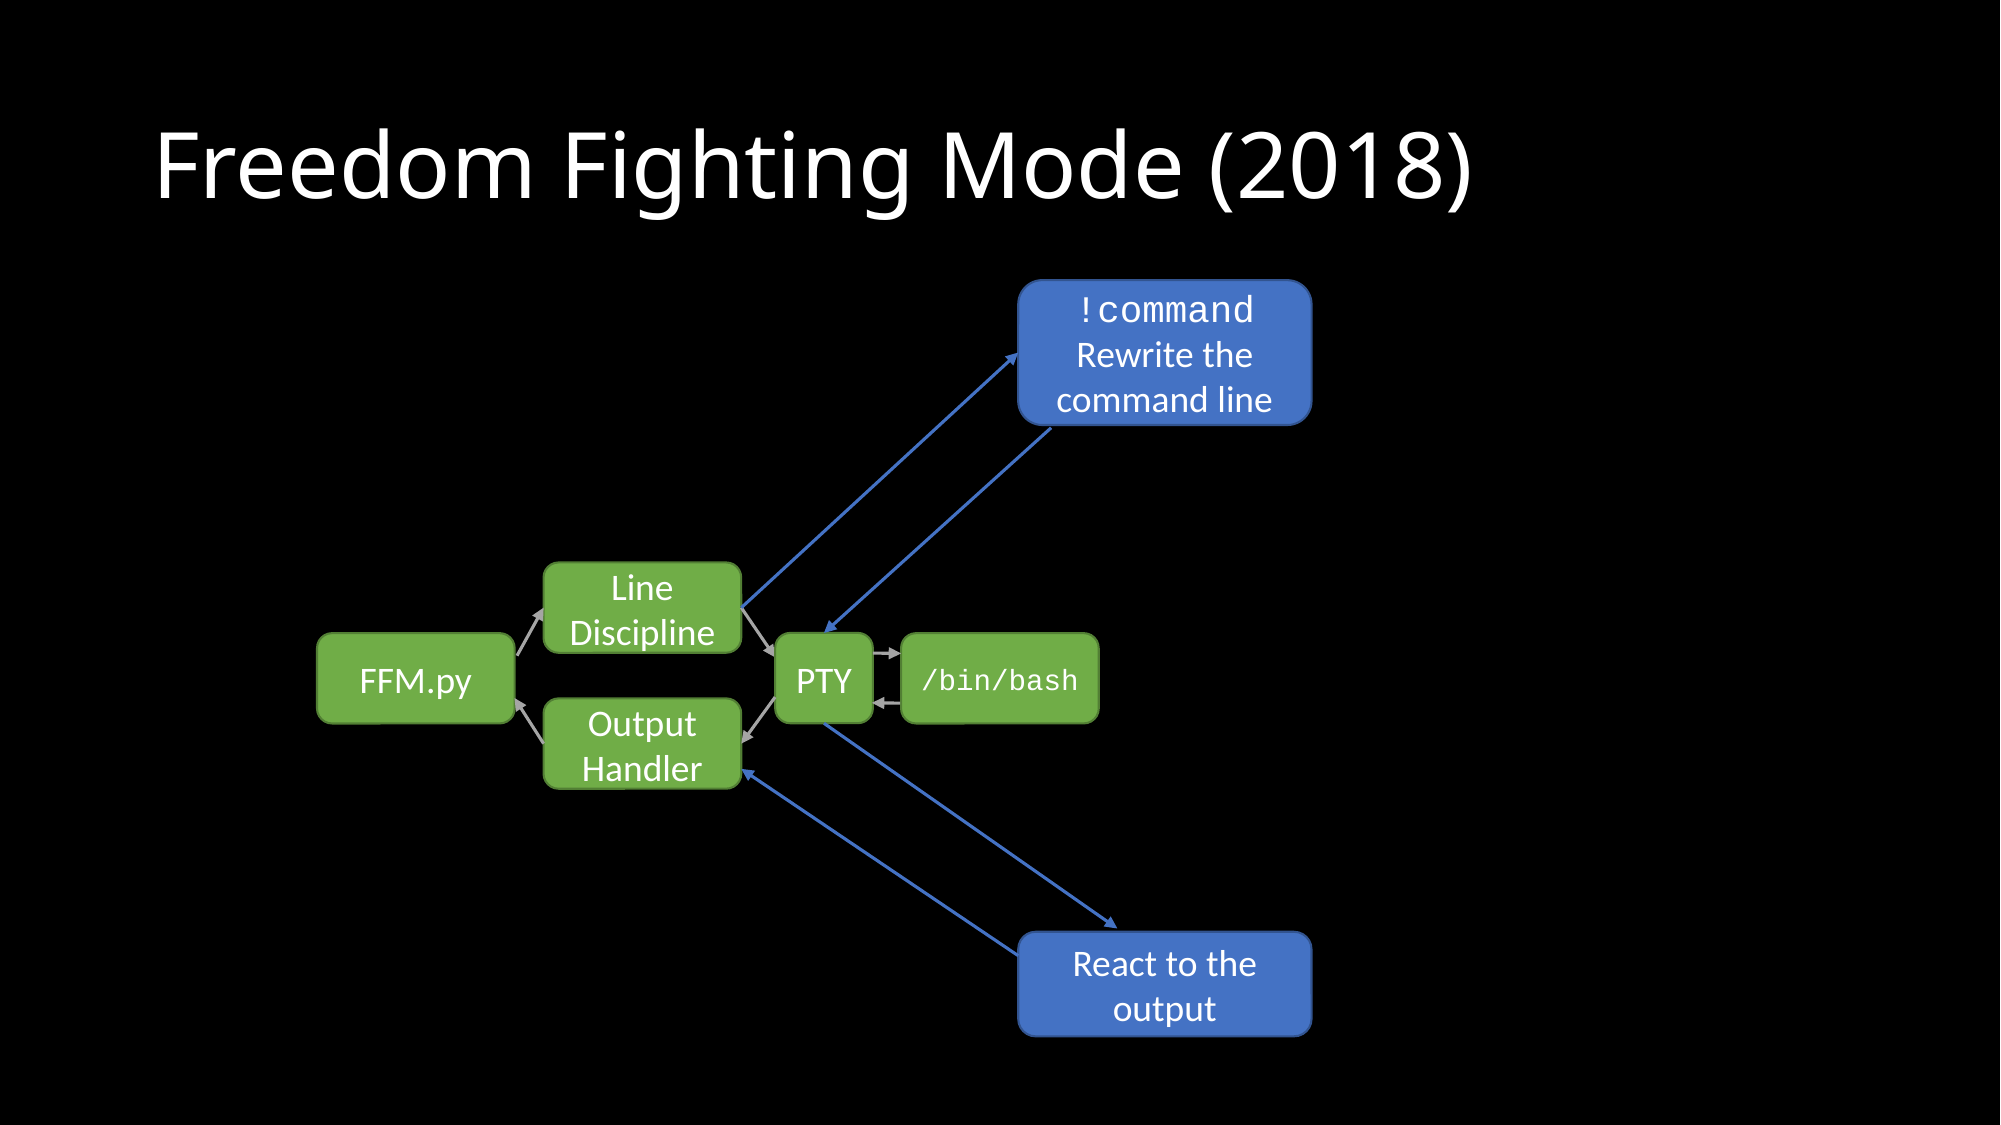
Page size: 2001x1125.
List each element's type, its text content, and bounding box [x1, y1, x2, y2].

text_box FFM.py [317, 633, 515, 724]
title Freedom Fighting Mode (2018) [137, 59, 1863, 278]
text_box Output Handler [543, 698, 742, 789]
text_box React to the output [1018, 931, 1312, 1037]
text_box /bin/bash [901, 633, 1099, 724]
text_box !command Rewrite the command line [1018, 280, 1312, 426]
text_box Line Discipline [543, 562, 742, 653]
text_box PTY [775, 632, 873, 724]
